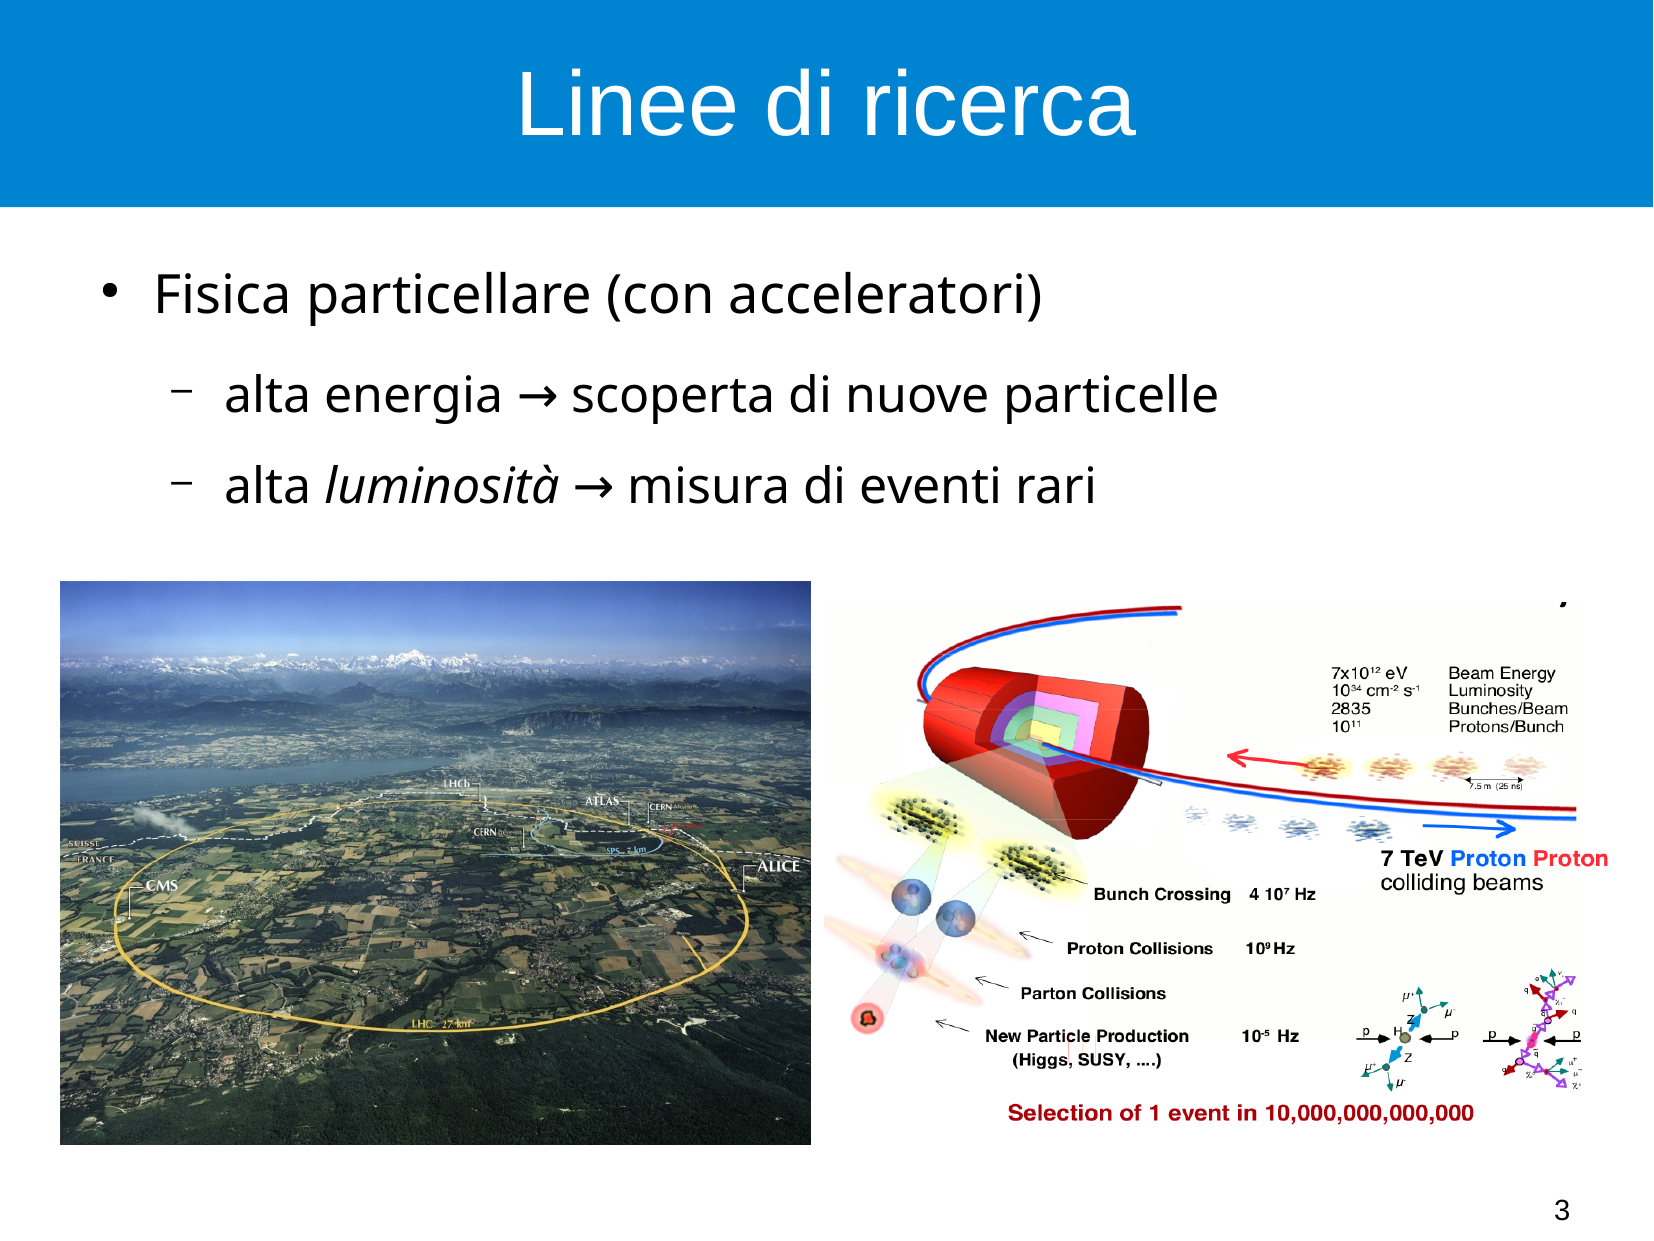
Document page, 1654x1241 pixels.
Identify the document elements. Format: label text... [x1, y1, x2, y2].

picture [824, 602, 1629, 1129]
title Linee di ricerca [0, 0, 1653, 208]
picture [60, 581, 811, 1145]
list Fisica particellare (con acceleratori) alta energia → scoperta di nuove particelle alta luminosità → misura di eventi rari [82, 255, 1571, 1156]
